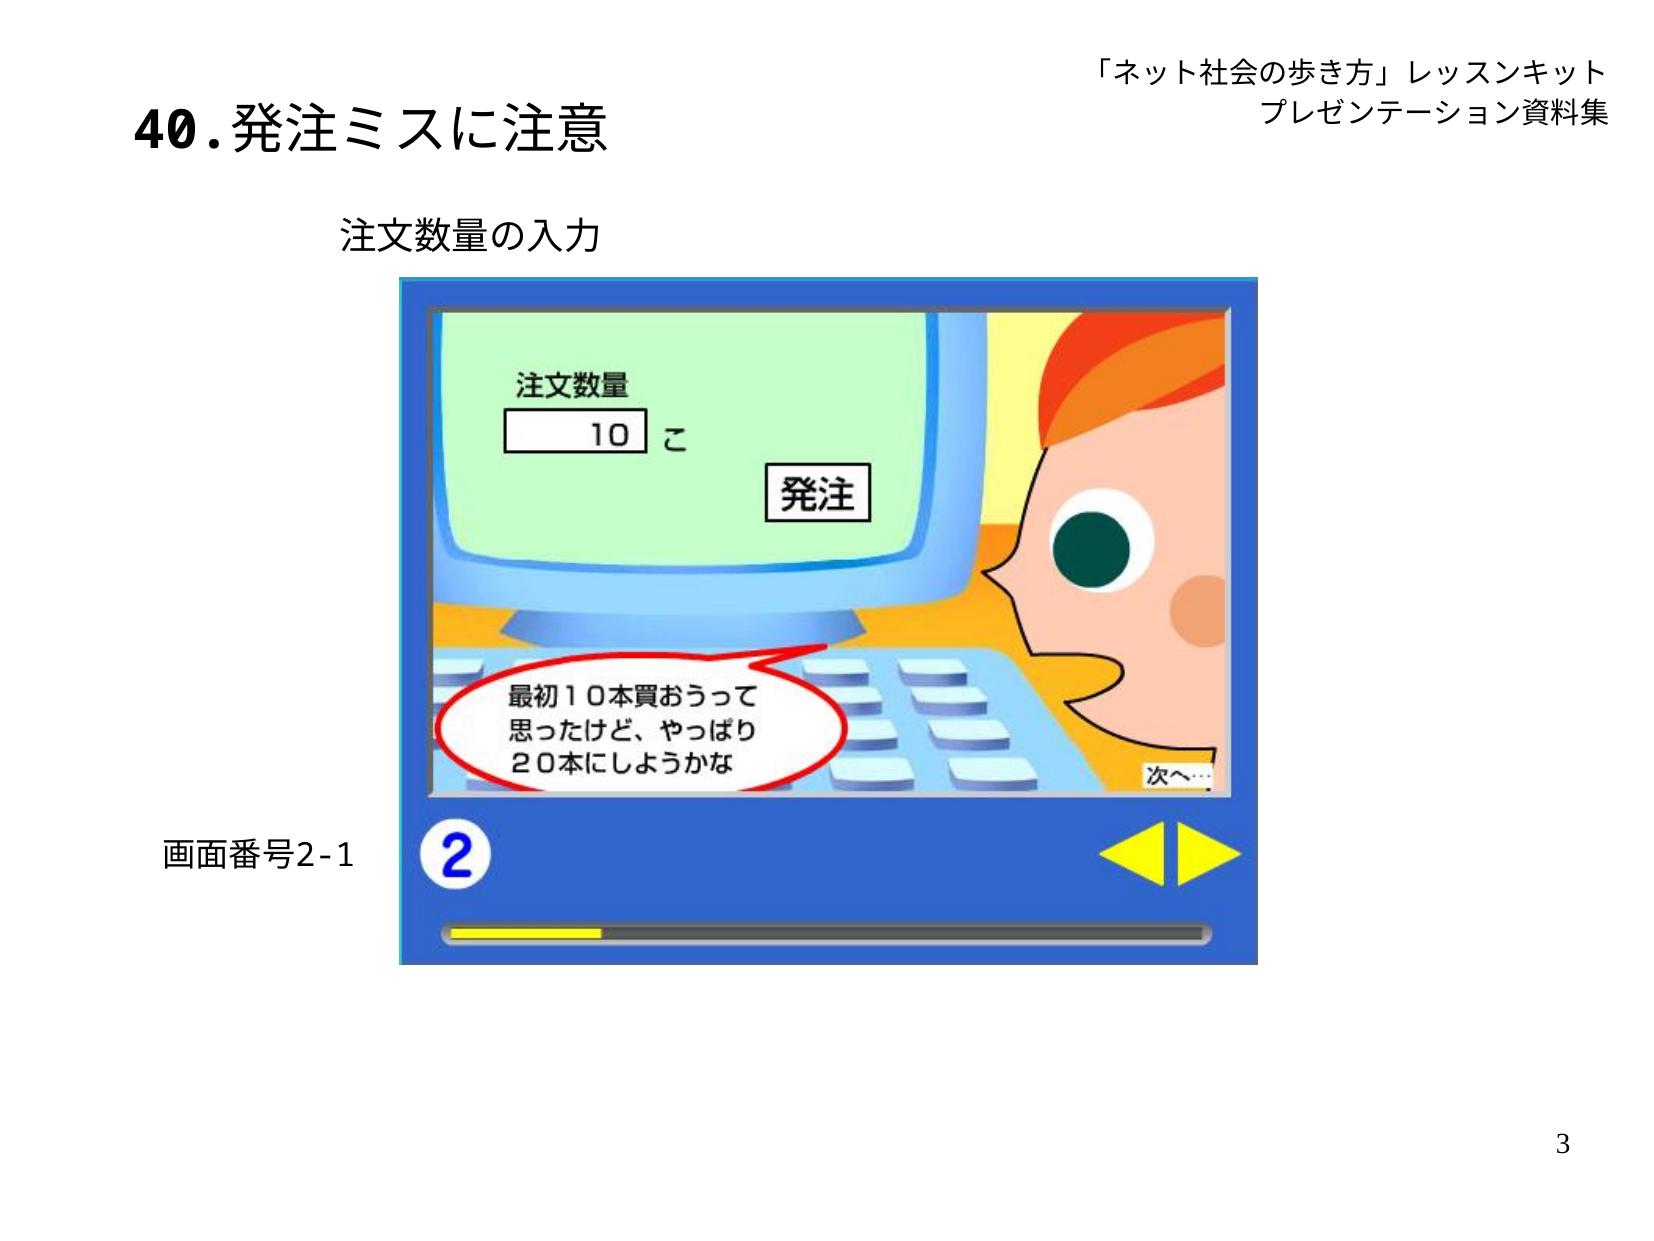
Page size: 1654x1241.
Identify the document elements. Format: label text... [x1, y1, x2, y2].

text_box 注文数量の入力 [324, 206, 1063, 267]
picture [399, 277, 1258, 965]
text_box 40.発注ミスに注意 [118, 88, 1241, 169]
text_box 「ネット社会の歩き方」レッスンキット プレゼンテーション資料集 [1062, 44, 1625, 139]
text_box 画面番号2-1 [147, 826, 384, 882]
